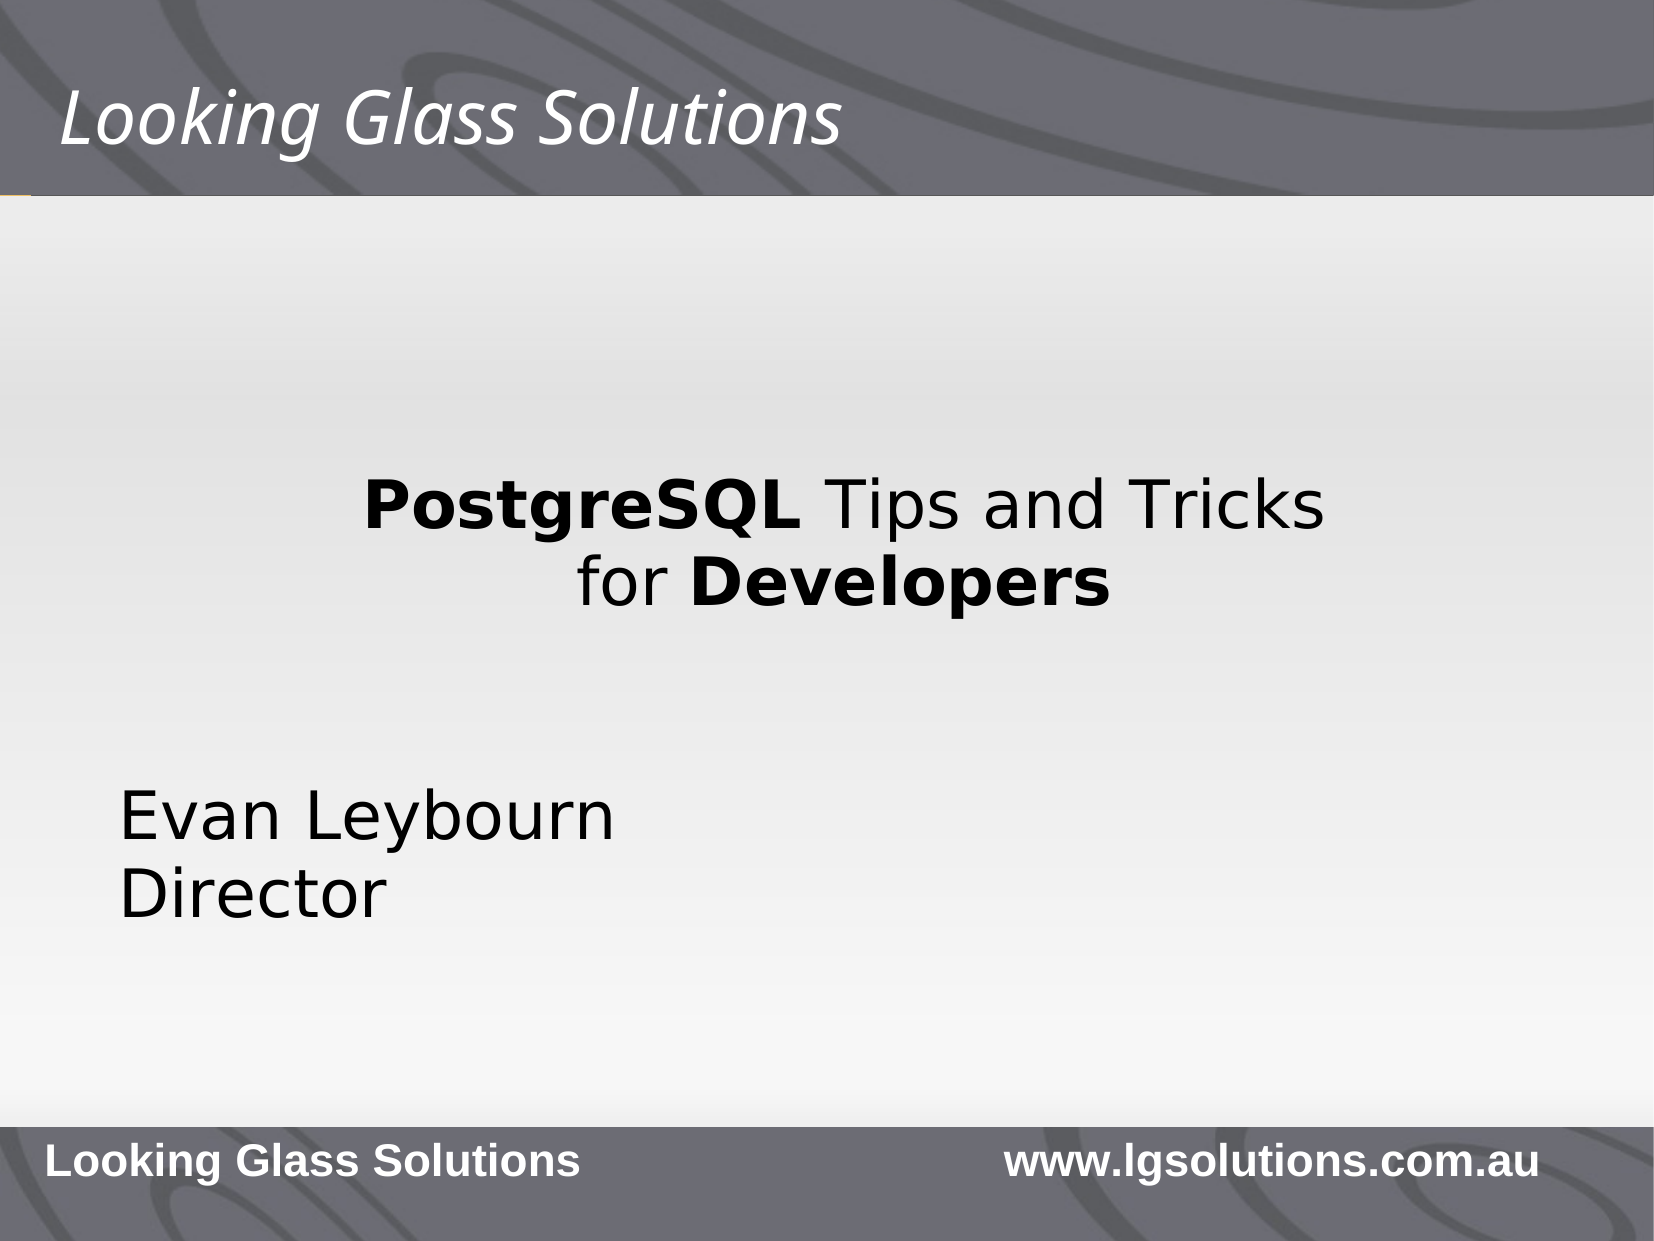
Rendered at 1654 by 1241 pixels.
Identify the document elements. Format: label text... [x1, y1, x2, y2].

picture [0, 0, 1654, 1241]
subtitle PostgreSQL Tips and Tricks for Developers Evan Leybourn Director [82, 290, 1571, 1109]
title Looking Glass Solutions [59, 41, 1270, 190]
